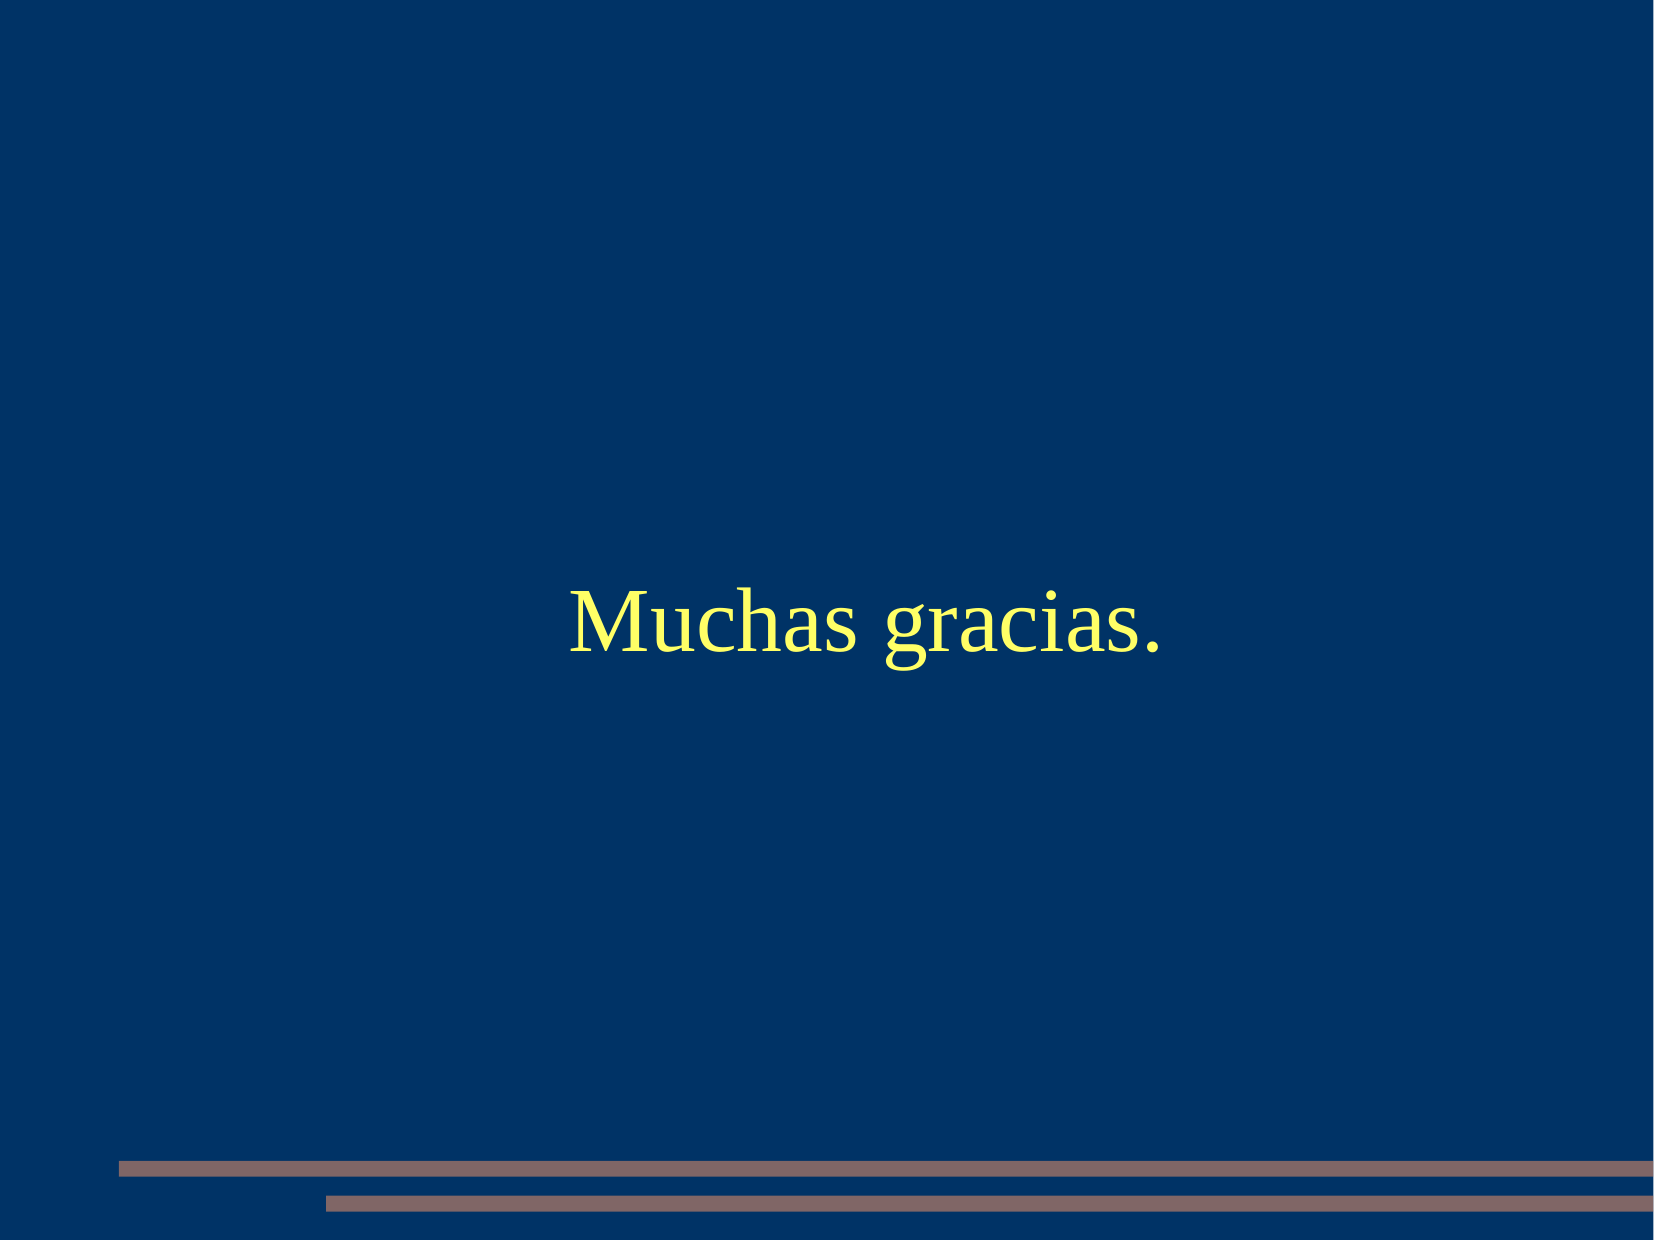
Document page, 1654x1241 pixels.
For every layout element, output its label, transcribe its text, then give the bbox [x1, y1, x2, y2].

text_box Muchas gracias. [147, 88, 1587, 1152]
